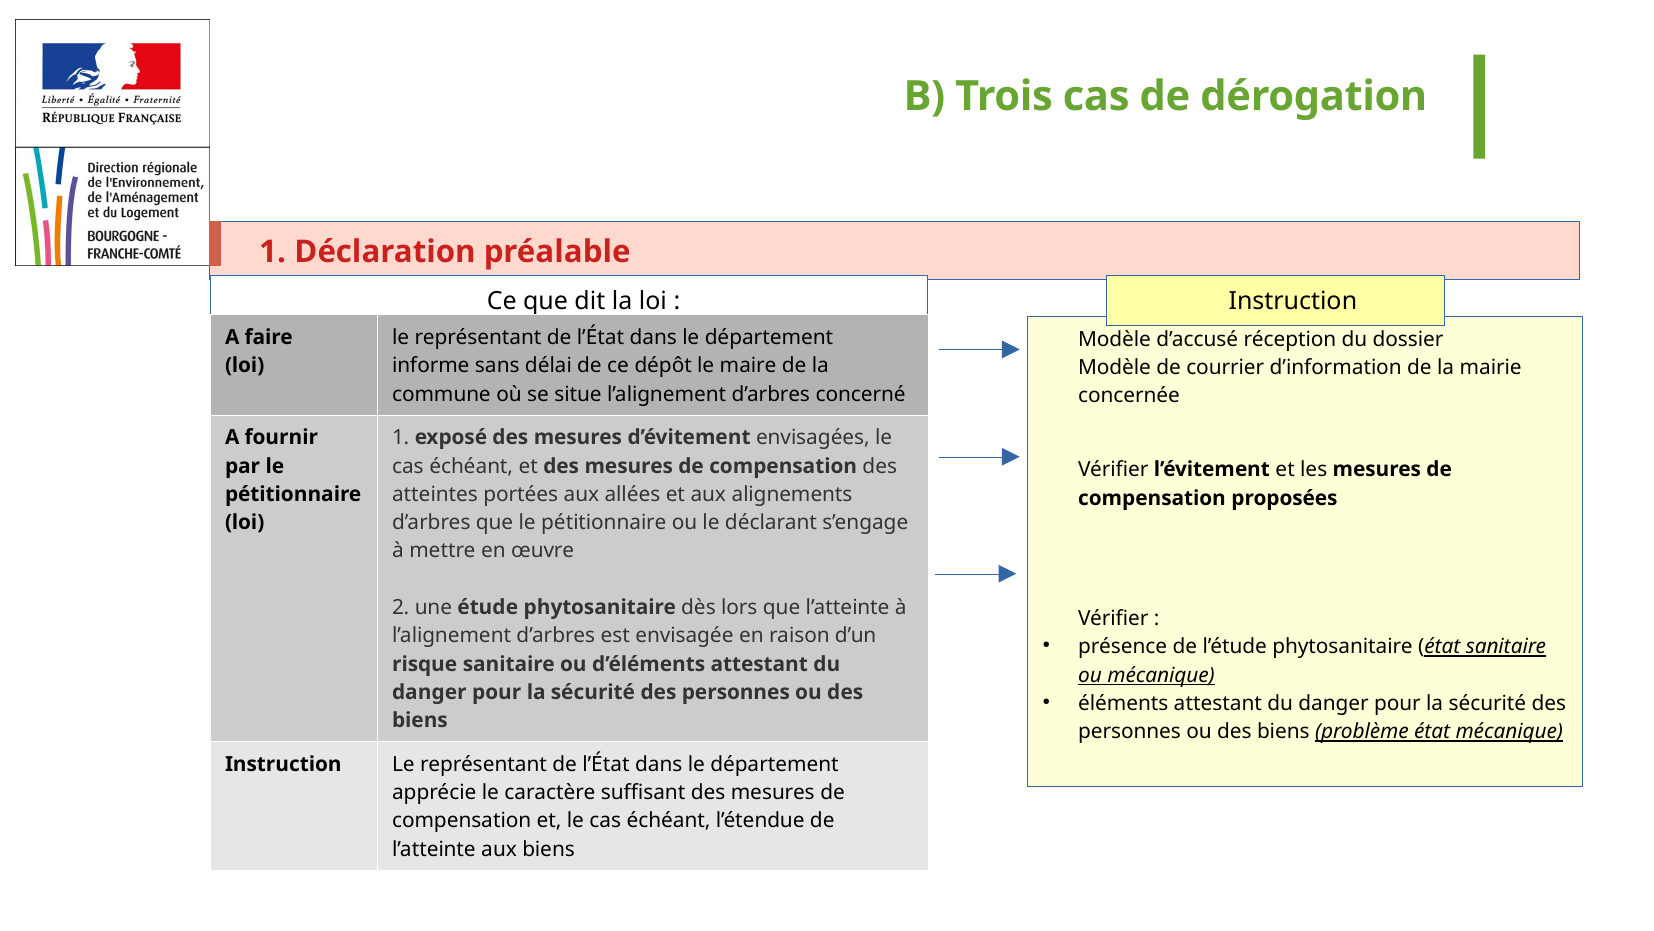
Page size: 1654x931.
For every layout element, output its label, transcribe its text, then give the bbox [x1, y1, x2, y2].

picture [15, 19, 210, 266]
table_cell A fournir par le pétitionnaire (loi) [211, 416, 377, 741]
text_box Ce que dit la loi : [210, 275, 928, 314]
text_box Modèle d’accusé réception du dossier Modèle de courrier d’information de la mairie concernée Vérifier l’évitement et les mesures de compensation proposées Vérifier : présence de l’étude phytosanitaire (état sanitaire ou mécanique) éléments attestant du danger pour la sécurité des personnes ou des biens (problème état mécanique) [1027, 316, 1583, 787]
text_box B) Trois cas de dérogation [888, 57, 1473, 175]
table_cell Instruction [211, 742, 377, 870]
text_box 1. Déclaration préalable [209, 221, 1580, 280]
table_header A faire (loi) [211, 315, 377, 415]
table_header le représentant de l’État dans le département informe sans délai de ce dépôt le maire de la commune où se situe l’alignement d’arbres concerné [378, 315, 928, 415]
table_cell 1. exposé des mesures d’évitement envisagées, le cas échéant, et des mesures de compensation des atteintes portées aux allées et aux alignements d’arbres que le pétitionnaire ou le déclarant s’engage à mettre en œuvre 2. une étude phytosanitaire dès lors que l’atteinte à l’alignement d’arbres est envisagée en raison d’un risque sanitaire ou d’éléments attestant du danger pour la sécurité des personnes ou des biens [378, 416, 928, 741]
text_box Instruction [1106, 275, 1445, 326]
table_cell Le représentant de l’État dans le département apprécie le caractère suffisant des mesures de compensation et, le cas échéant, l’étendue de l’atteinte aux biens [378, 742, 928, 870]
